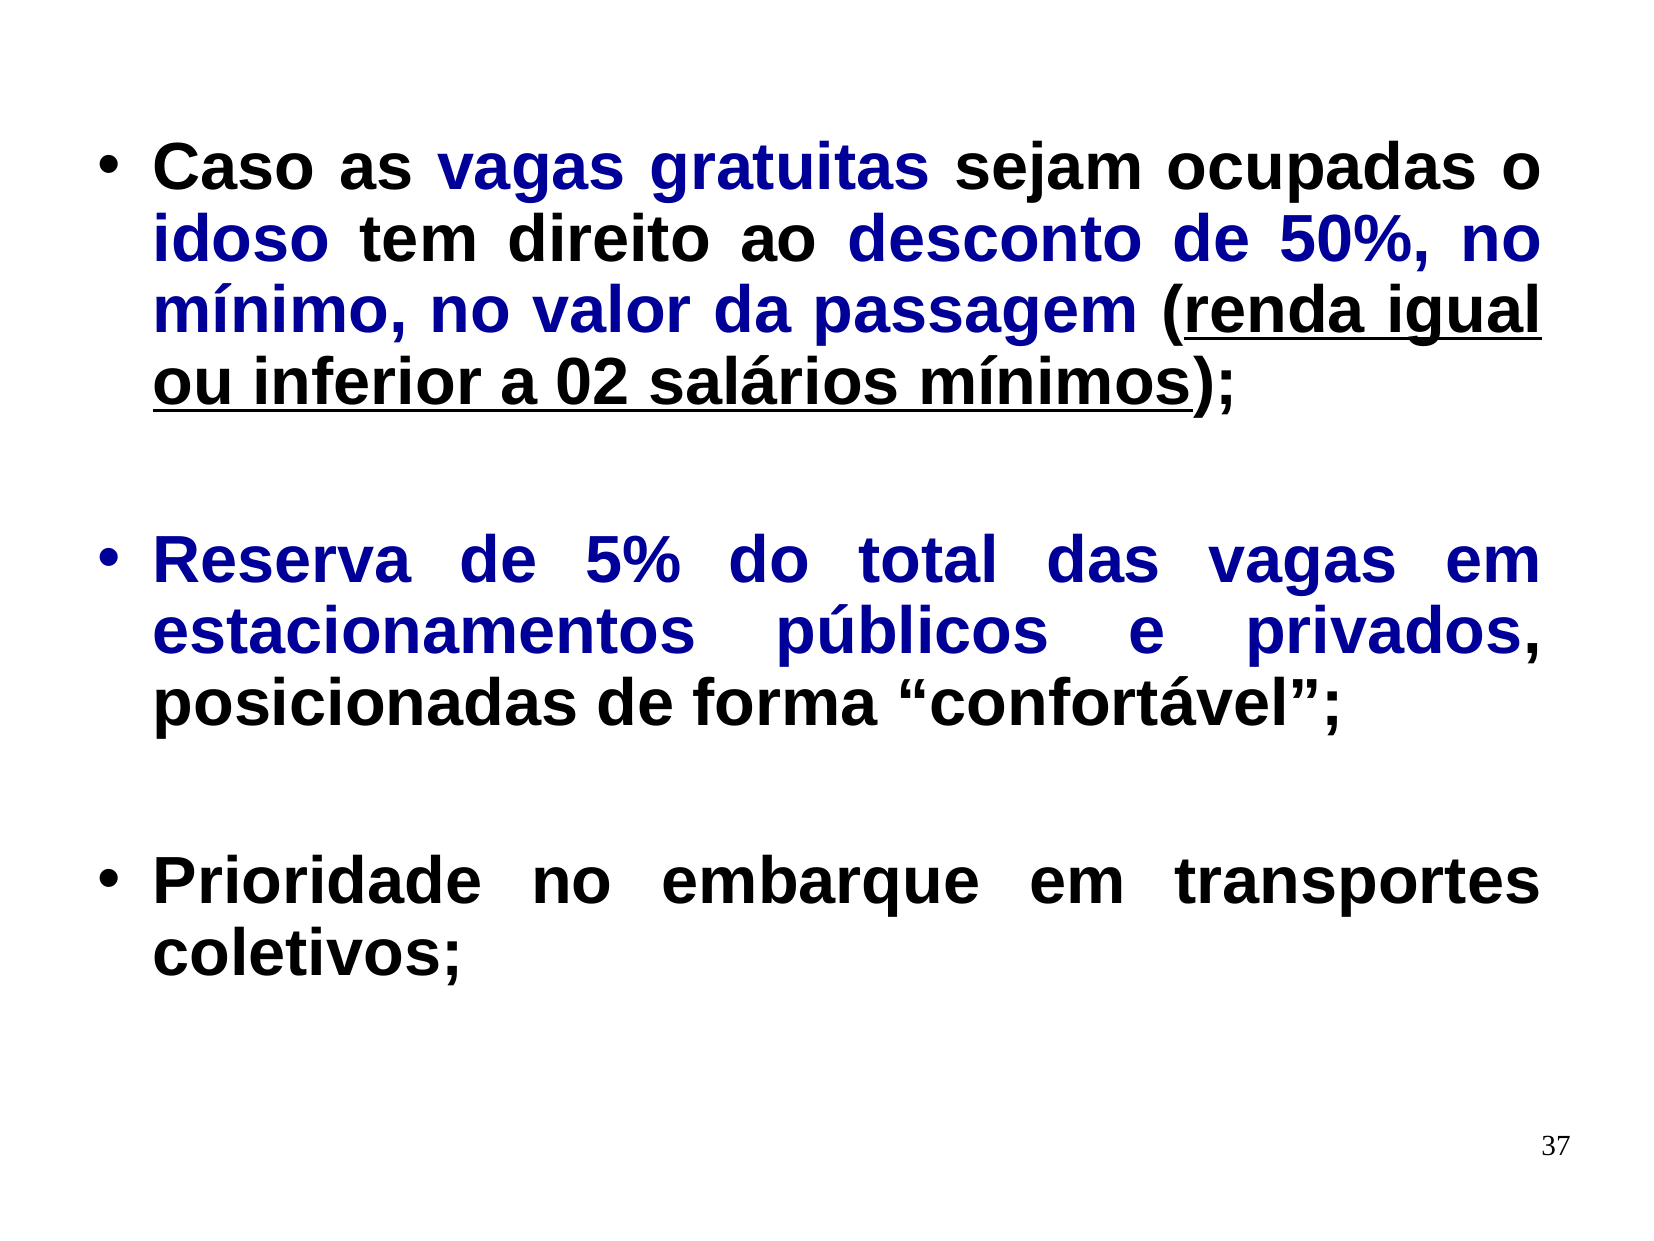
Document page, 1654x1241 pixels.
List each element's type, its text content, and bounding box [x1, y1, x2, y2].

text_box Caso as vagas gratuitas sejam ocupadas o idoso tem direito ao desconto de 50%, no mínimo, no valor da passagem (renda igual ou inferior a 02 salários mínimos); Reserva de 5% do total das vagas em estacionamentos públicos e privados, posicionadas de forma “confortável”; Prioridade no embarque em transportes coletivos; [82, 123, 1558, 1241]
